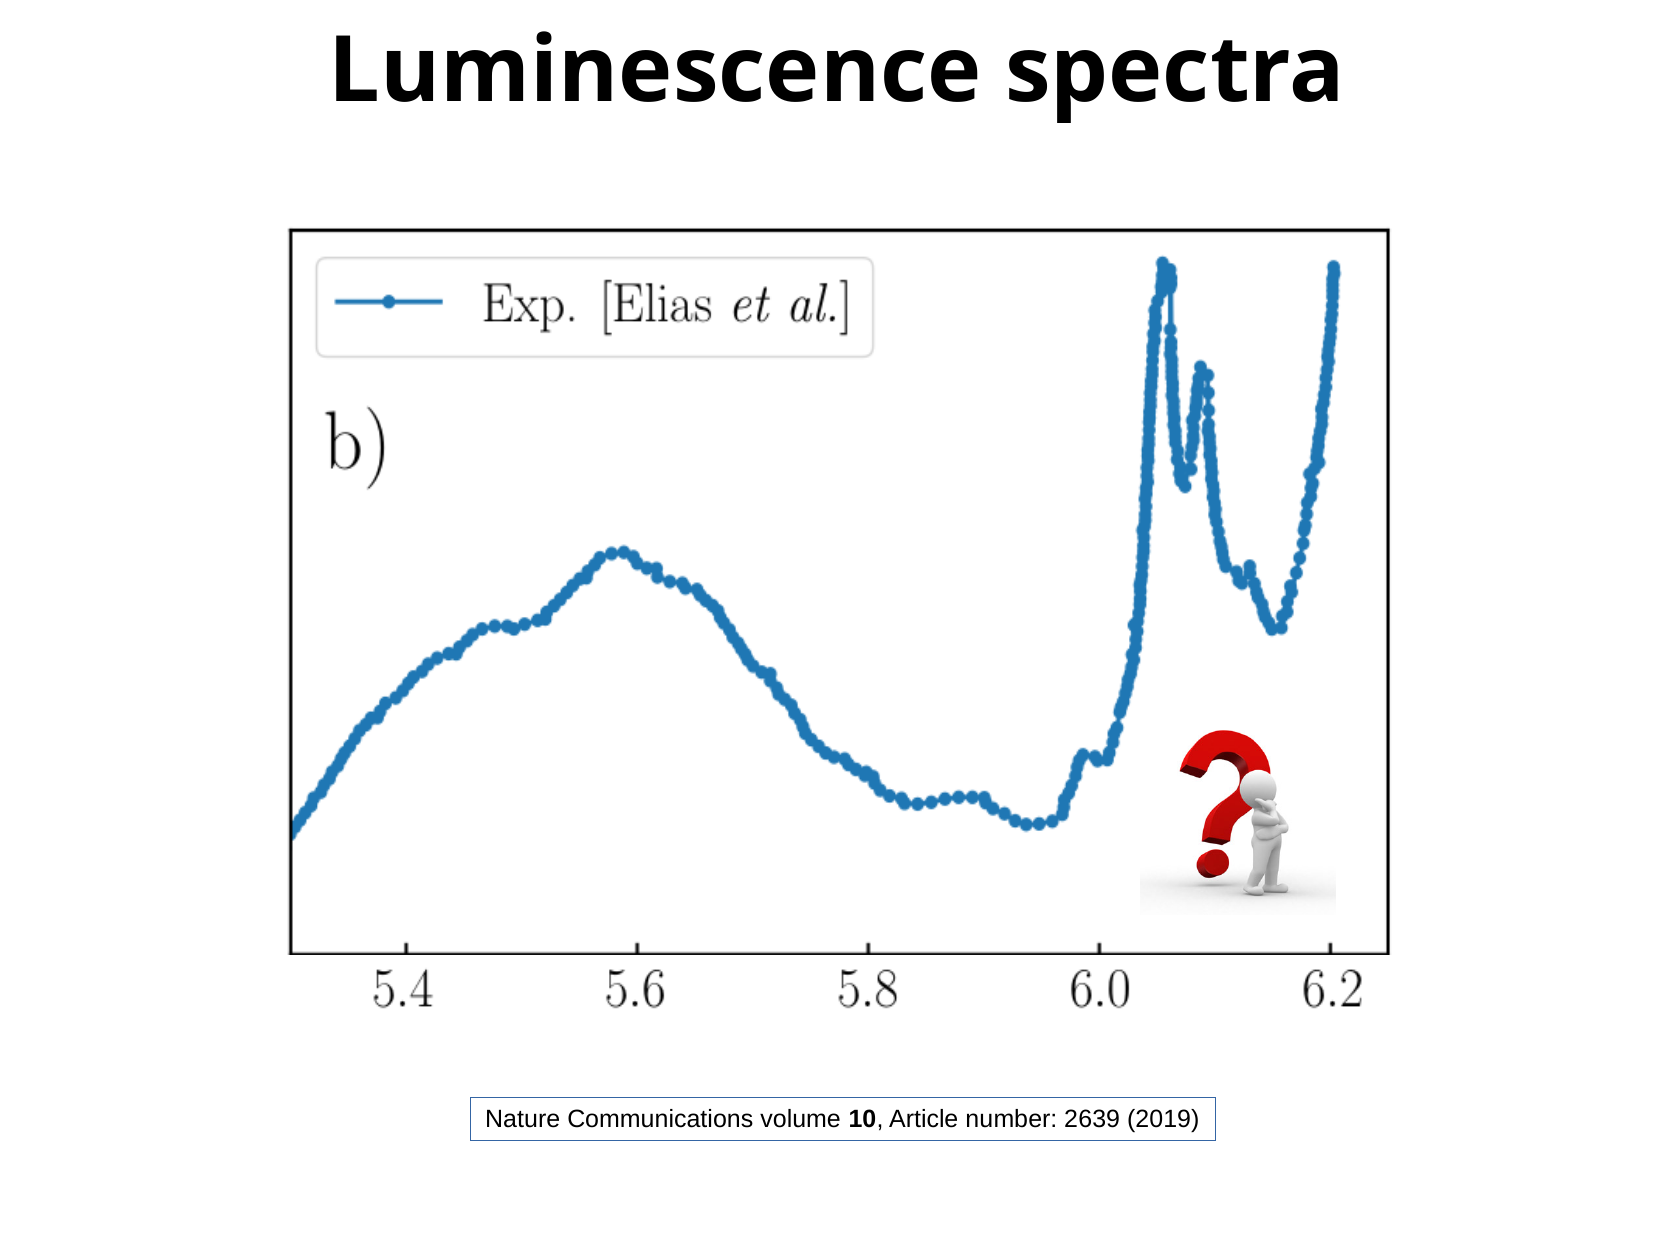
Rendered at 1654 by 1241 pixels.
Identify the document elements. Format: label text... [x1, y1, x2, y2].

title Luminescence spectra [17, 0, 1654, 139]
text_box Nature Communications volume 10, Article number: 2639 (2019) [470, 1097, 1216, 1141]
picture [285, 224, 1396, 1021]
